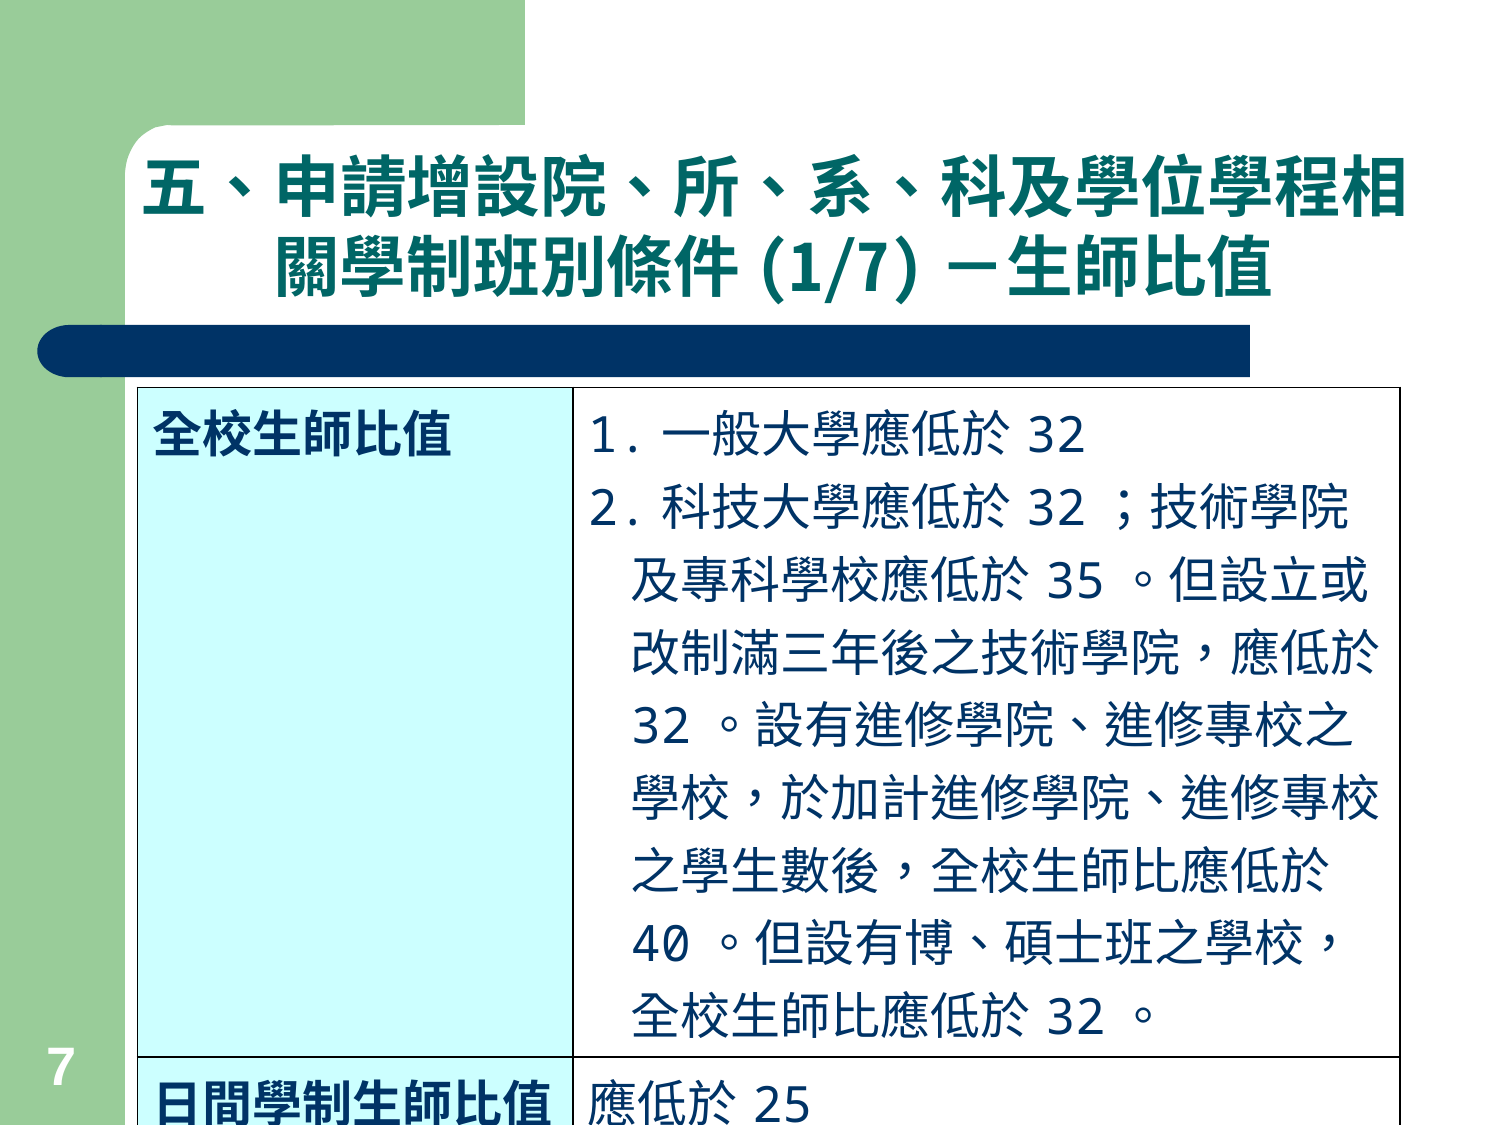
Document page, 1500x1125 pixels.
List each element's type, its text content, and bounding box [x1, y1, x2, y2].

table_cell 應低於25 [659, 1086, 671, 1099]
table_cell 應低於25 [574, 1058, 1399, 1125]
table_cell 應低於25 [692, 1102, 704, 1125]
table_cell 日間學制生師比值 [138, 1058, 572, 1125]
table_cell 日間學制生師比值 [166, 1105, 188, 1117]
table_header 全校生師比值 [138, 388, 572, 1056]
table_cell 日間學制生師比值 [166, 1089, 188, 1099]
table_header 1.一般大學應低於32 2.科技大學應低於32；技術學院及專科學校應低於35。但設立或改制滿三年後之技術學院，應低於32。設有進修學院、進修專校之學校，於加計進修學院、進修專校之學生數後，全校生師比應低於40。但設有博、碩士班之學校，全校生師比應低於32。 [574, 388, 1399, 1056]
title 五、申請增設院、所、系、科及學位學程相關學制班別條件(1/7)－生師比值 [125, 125, 1425, 313]
slide_number <編號> [13, 1023, 111, 1105]
table_cell 應低於25 [596, 1087, 621, 1099]
